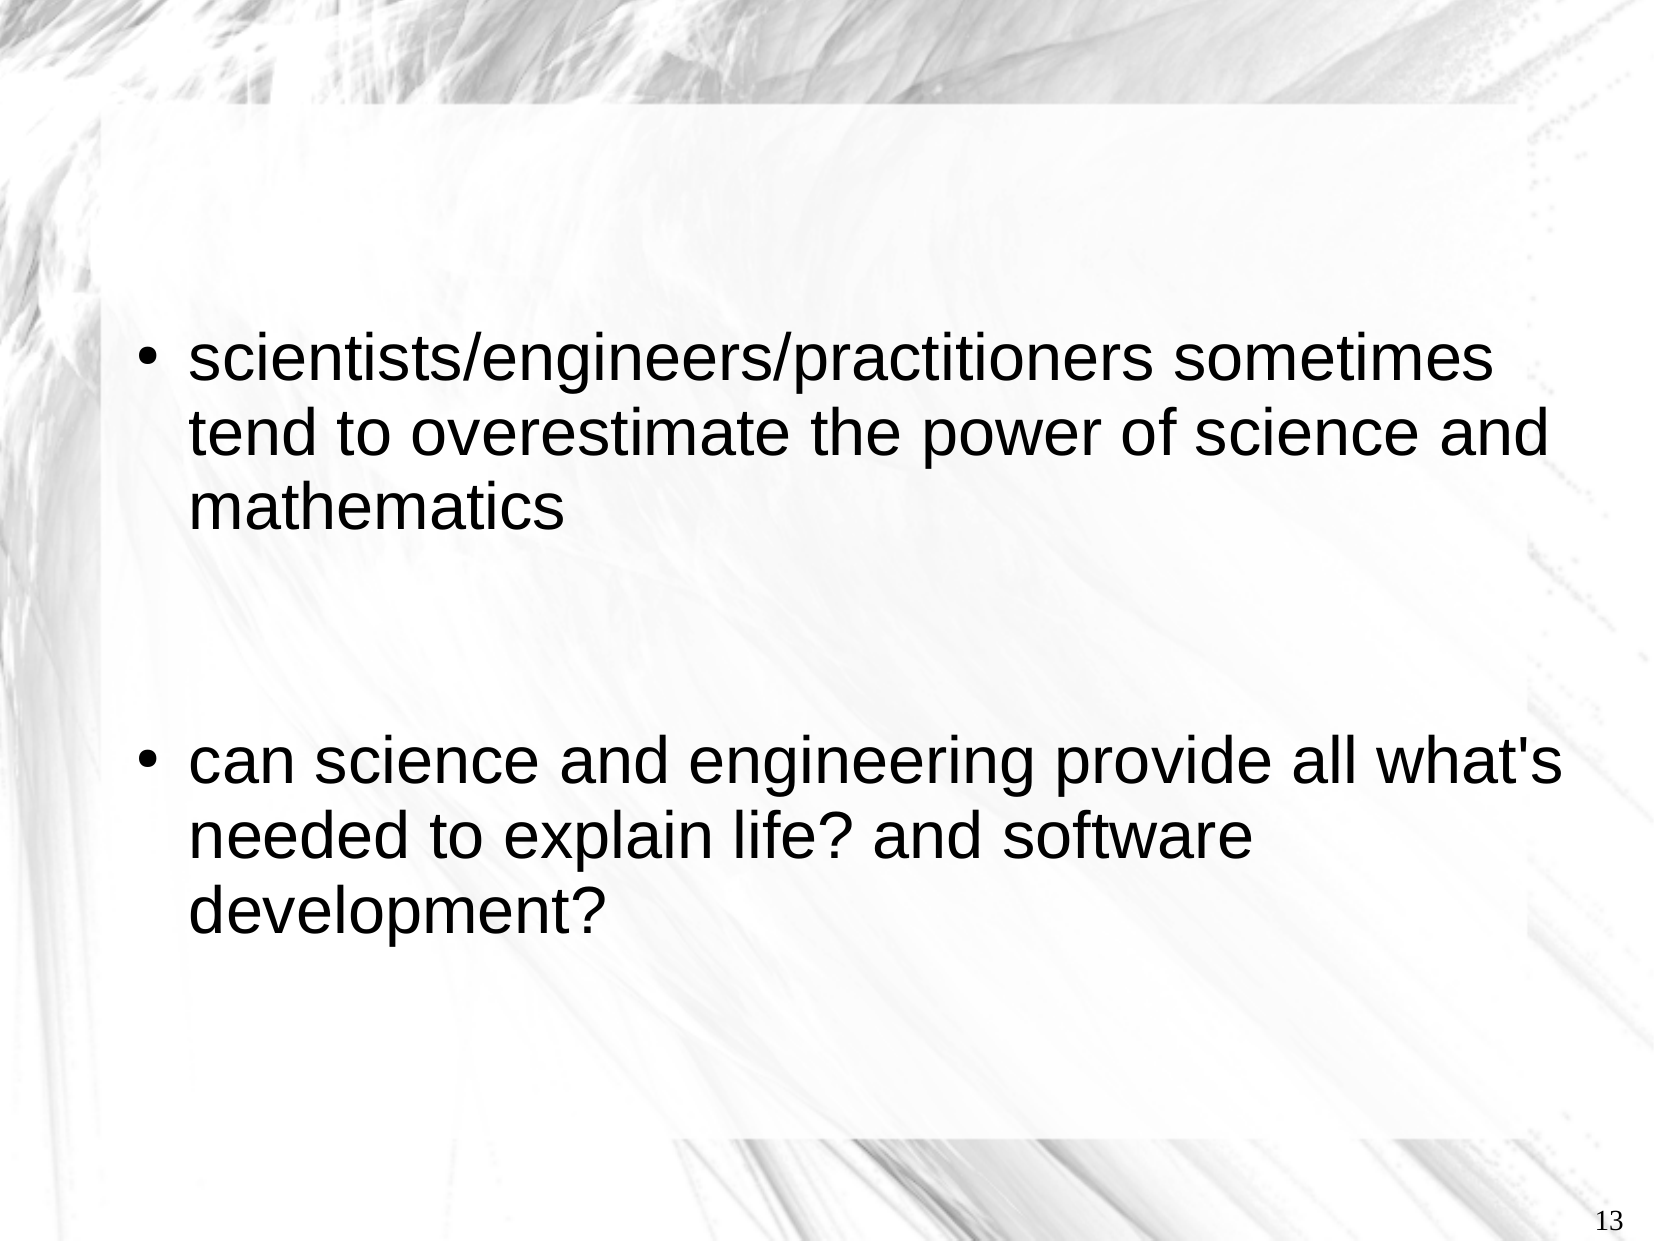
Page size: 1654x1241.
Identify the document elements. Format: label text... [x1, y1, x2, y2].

picture [0, 0, 1654, 1241]
list scientists/engineers/practitioners sometimes tend to overestimate the power of science and mathematics can science and engineering provide all what's needed to explain life? and software development? [118, 319, 1571, 1063]
